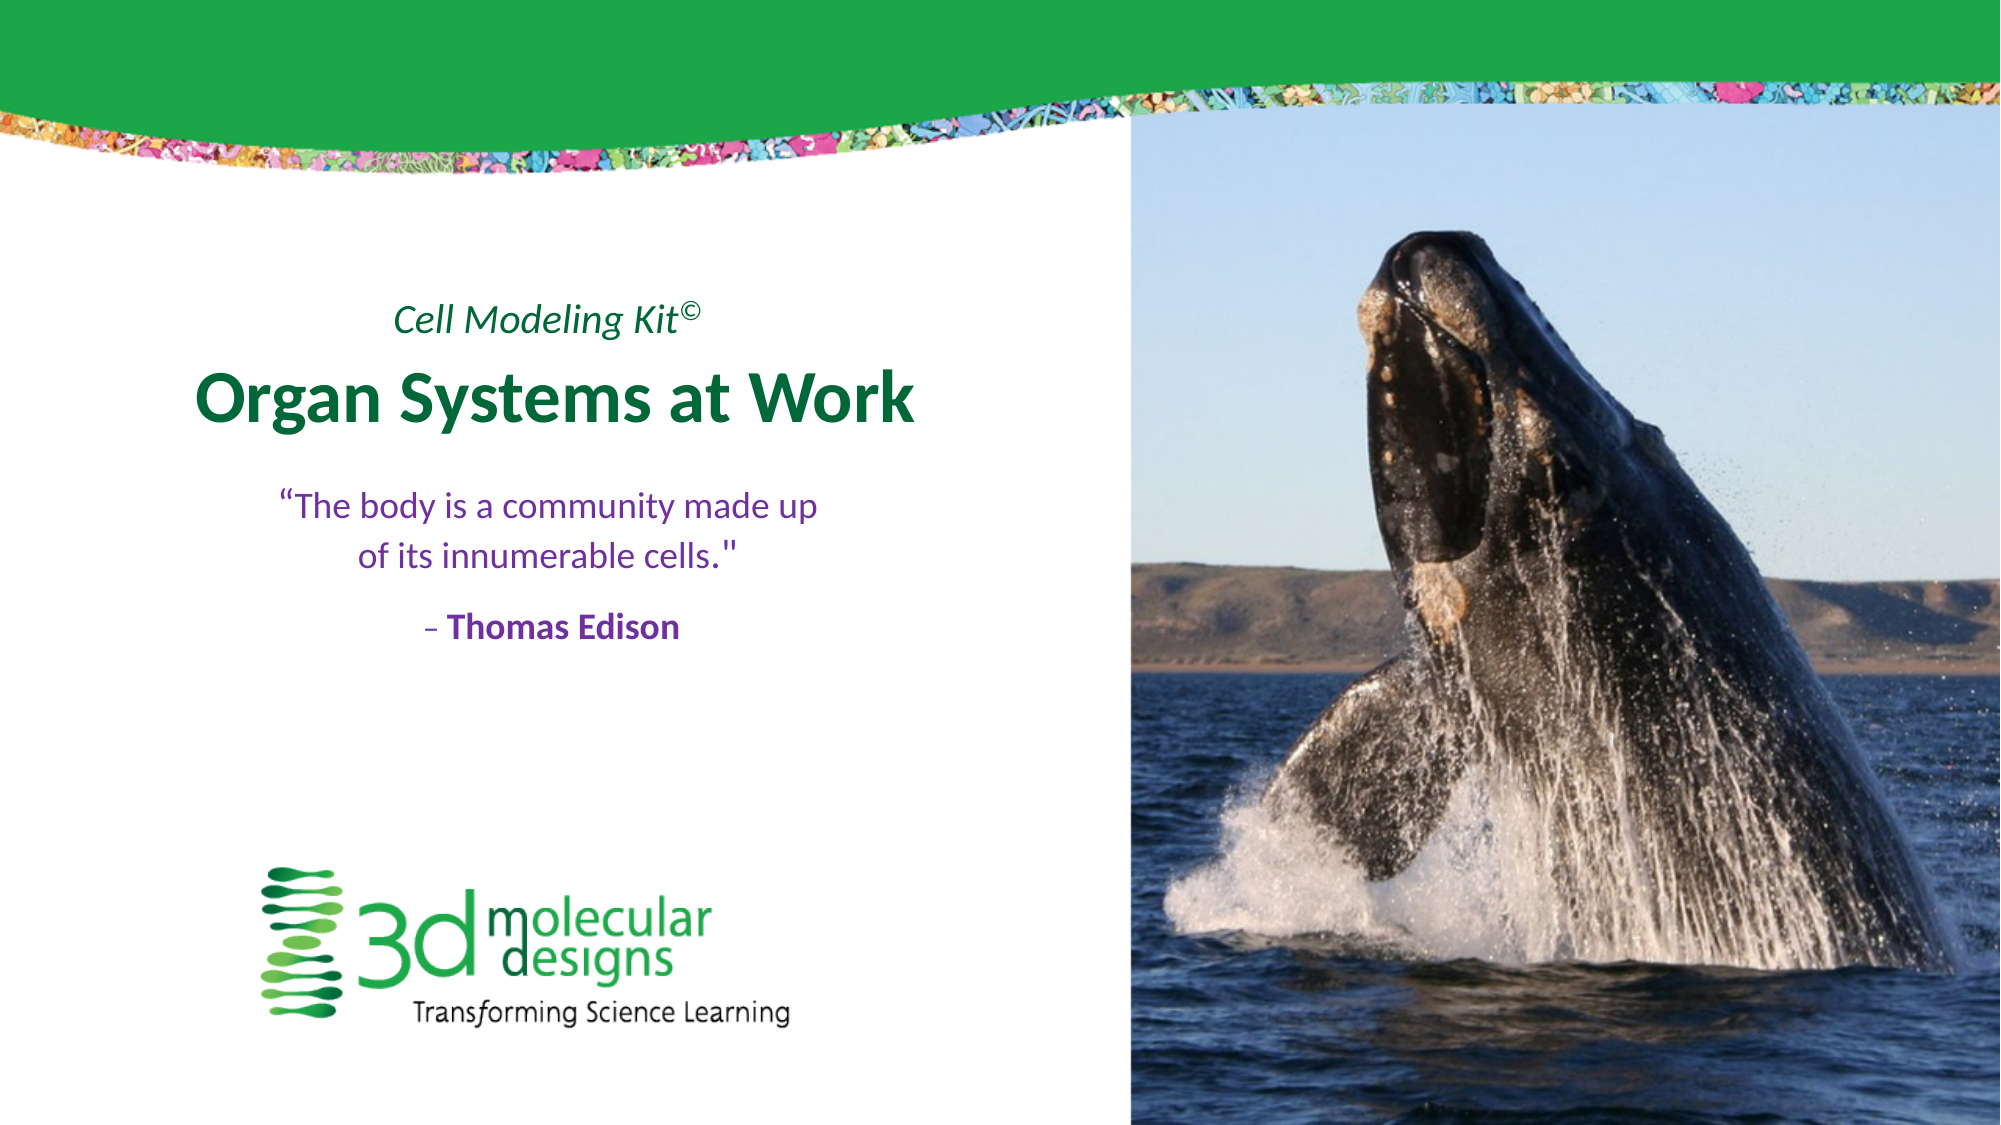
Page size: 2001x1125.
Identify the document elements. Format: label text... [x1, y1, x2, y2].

text_box Organ Systems at Work [79, 350, 1033, 447]
text_box “The body is a community made up of its innumerable cells." – Thomas Edison [249, 469, 847, 656]
picture [0, 0, 2000, 1125]
text_box Cell Modeling Kit© [47, 284, 1048, 350]
